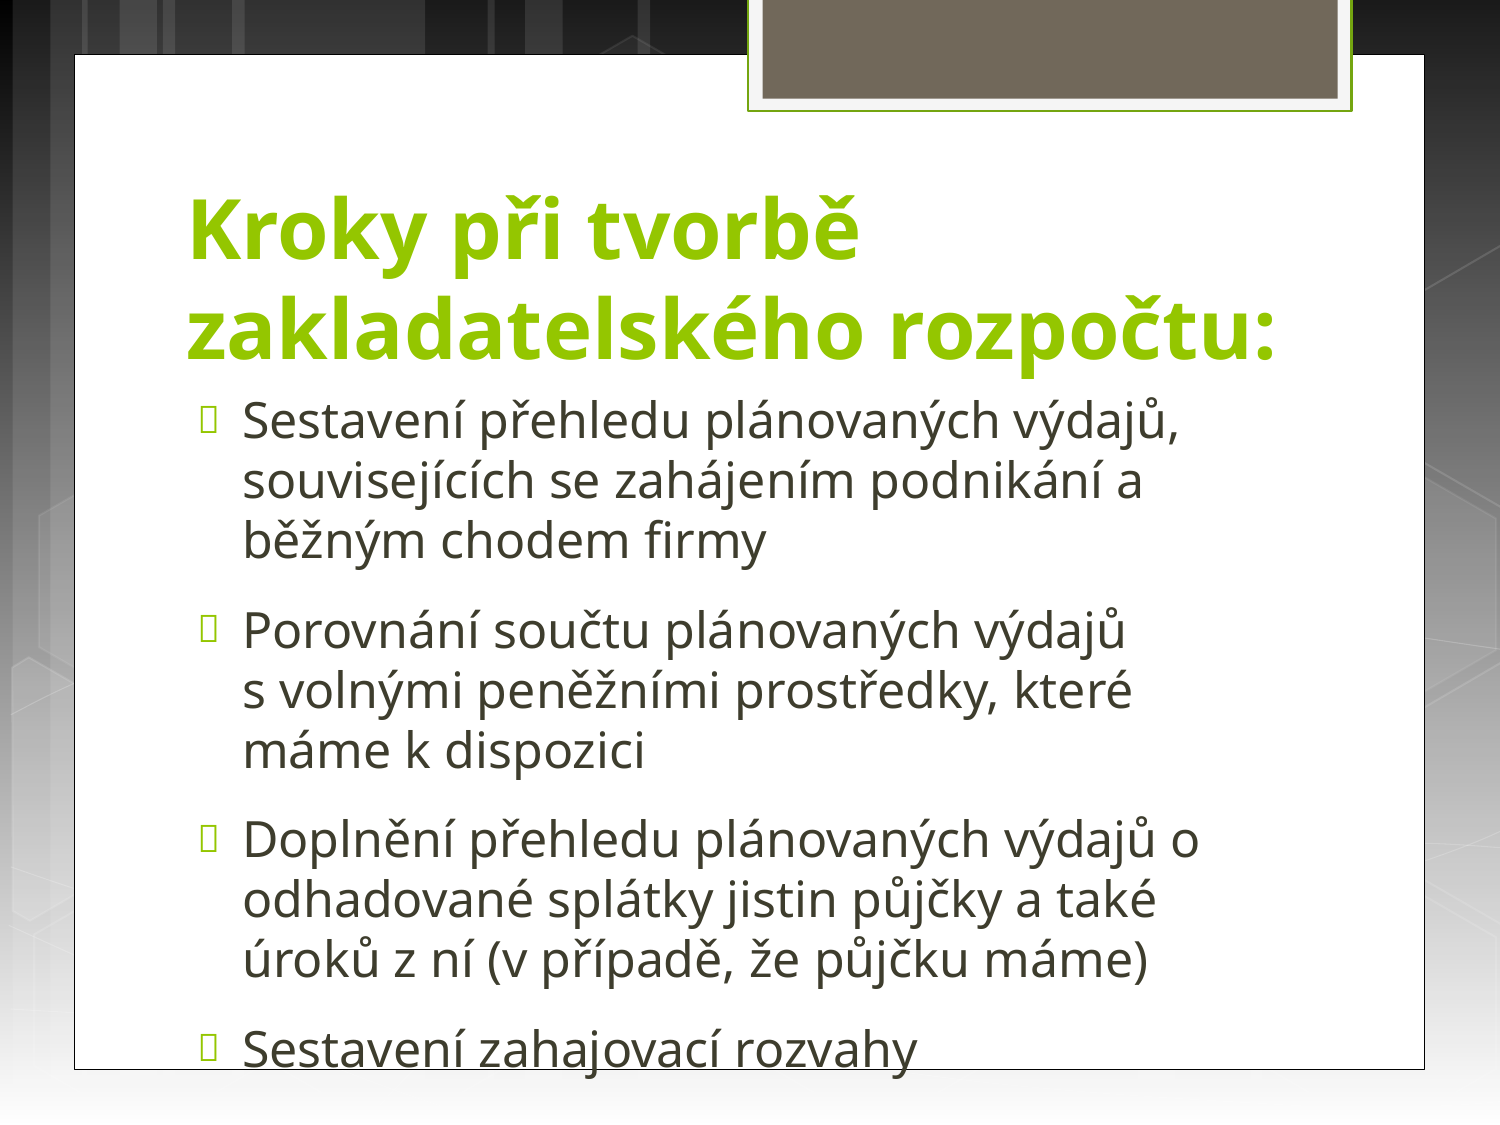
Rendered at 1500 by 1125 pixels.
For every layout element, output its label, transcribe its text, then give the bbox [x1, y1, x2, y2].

list Sestavení přehledu plánovaných výdajů, souvisejících se zahájením podnikání a běžným chodem firmy Porovnání součtu plánovaných výdajů s volnými peněžními prostředky, které máme k dispozici Doplnění přehledu plánovaných výdajů o odhadované splátky jistin půjčky a také úroků z ní (v případě, že půjčku máme) Sestavení zahajovací rozvahy [171, 381, 1283, 957]
title Kroky při tvorbě zakladatelského rozpočtu: [171, 168, 1324, 357]
